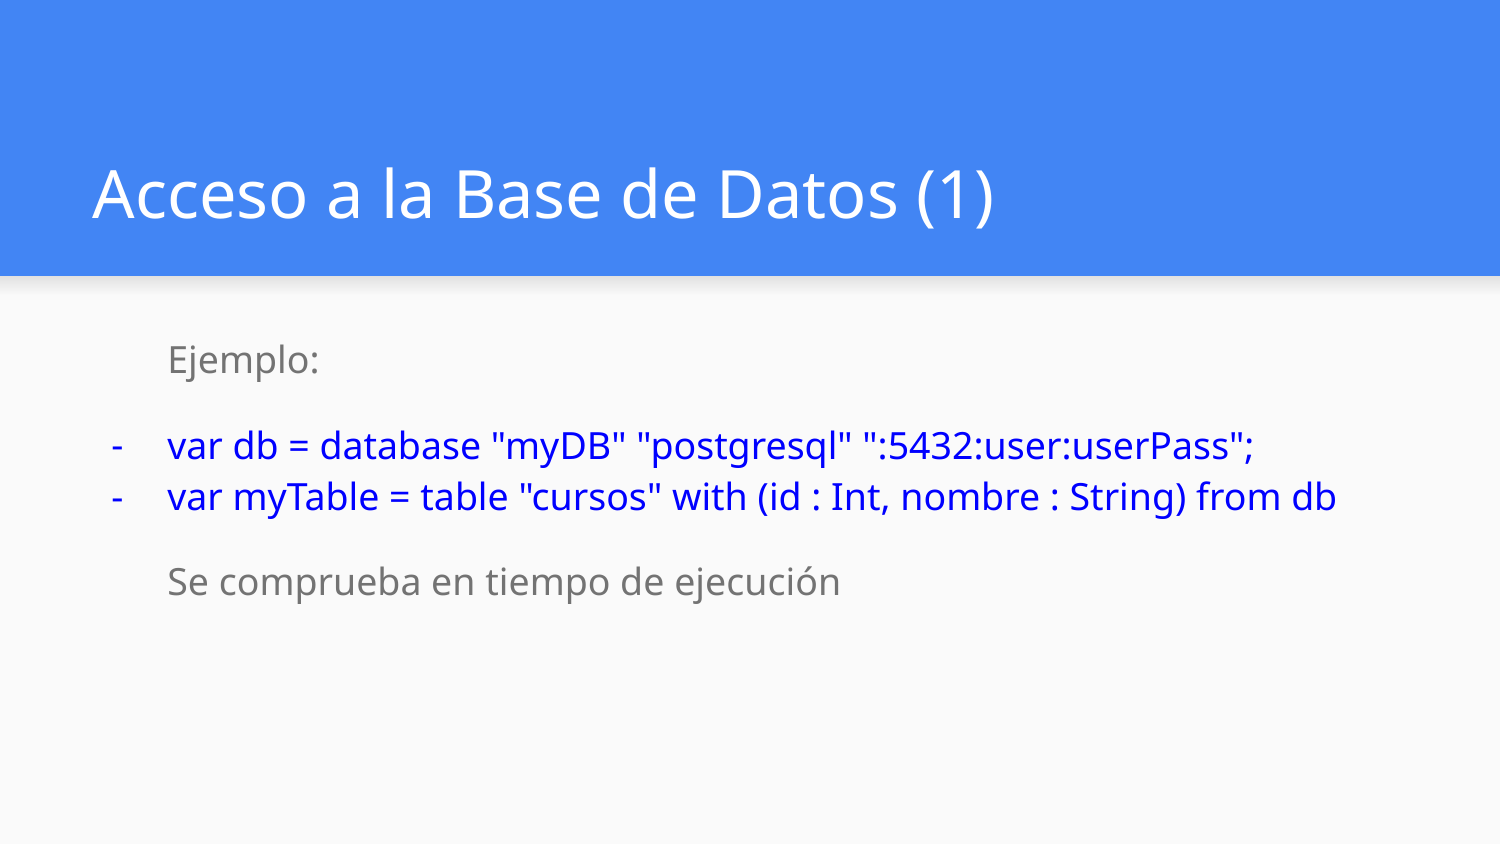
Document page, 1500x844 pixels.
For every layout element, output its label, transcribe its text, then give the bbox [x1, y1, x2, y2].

title Acceso a la Base de Datos (1) [77, 121, 1427, 248]
list Ejemplo: var db = database "myDB" "postgresql" ":5432:user:userPass"; var myTable = table "cursos" with (id : Int, nombre : String) from db Se comprueba en tiempo de ejecución [77, 314, 1427, 760]
